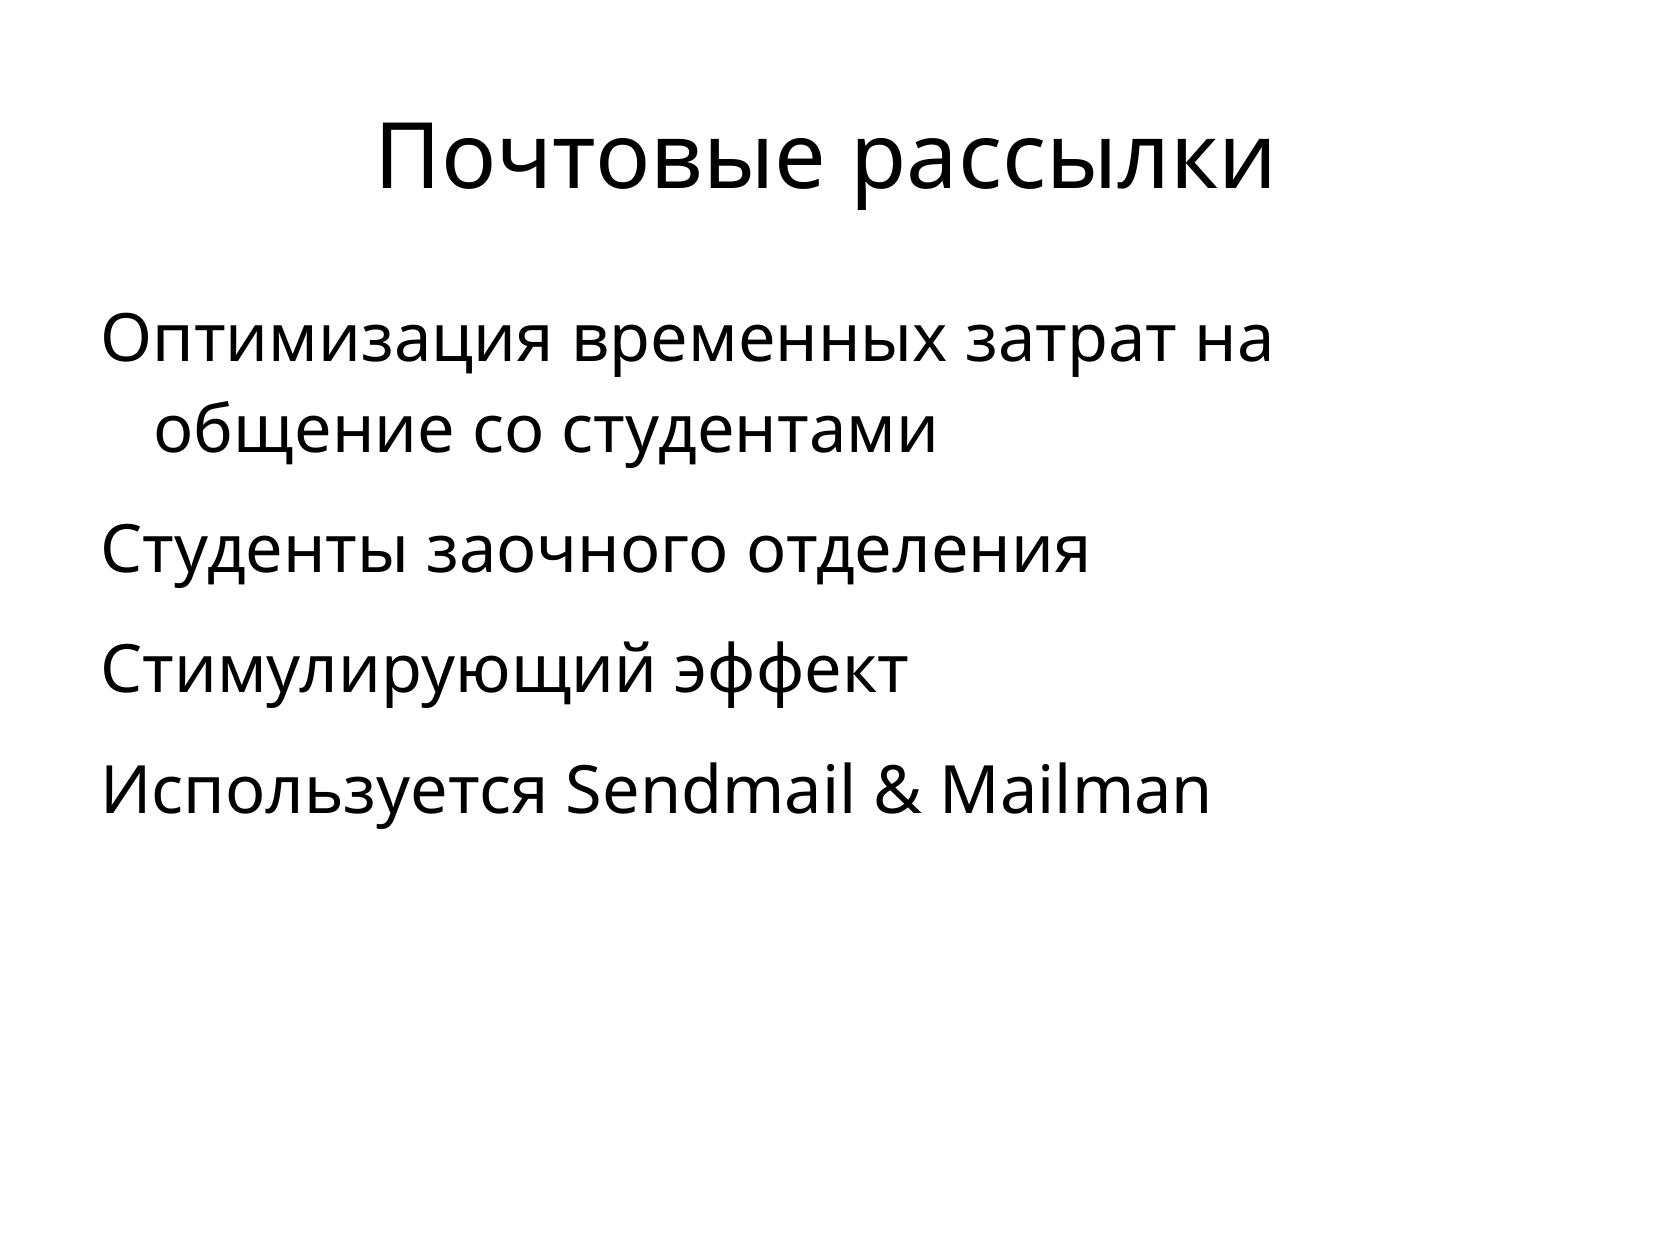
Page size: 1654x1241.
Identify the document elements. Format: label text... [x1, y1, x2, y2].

title Почтовые рассылки [82, 56, 1571, 250]
list Оптимизация временных затрат на общение со студентами Студенты заочного отделения Стимулирующий эффект Используется Sendmail & Mailman [82, 290, 1571, 1094]
